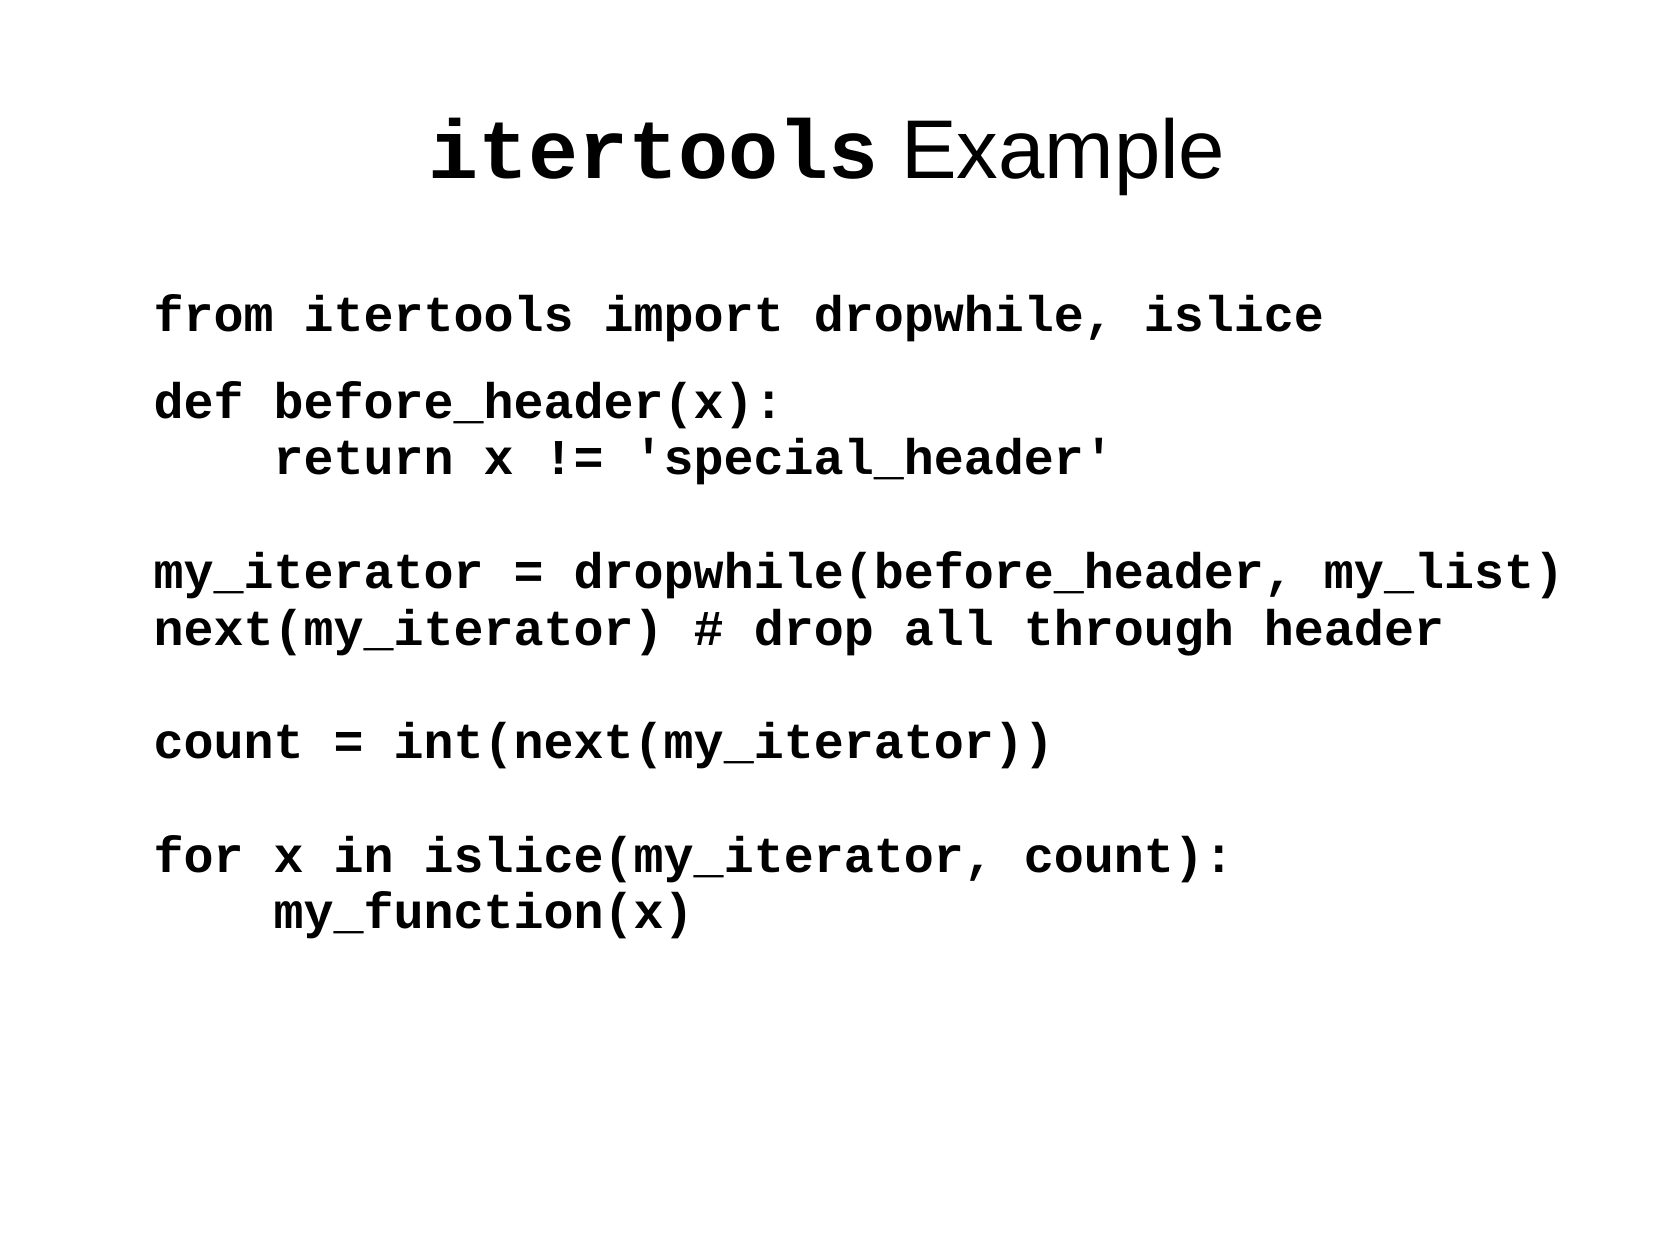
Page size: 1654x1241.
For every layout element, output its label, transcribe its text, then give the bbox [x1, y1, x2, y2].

title itertools Example [82, 49, 1571, 257]
list from itertools import dropwhile, islice def before_header(x): return x != 'special_header' my_iterator = dropwhile(before_header, my_list) next(my_iterator) # drop all through header count = int(next(my_iterator)) for x in islice(my_iterator, count): my_function(x) [82, 290, 1571, 1010]
